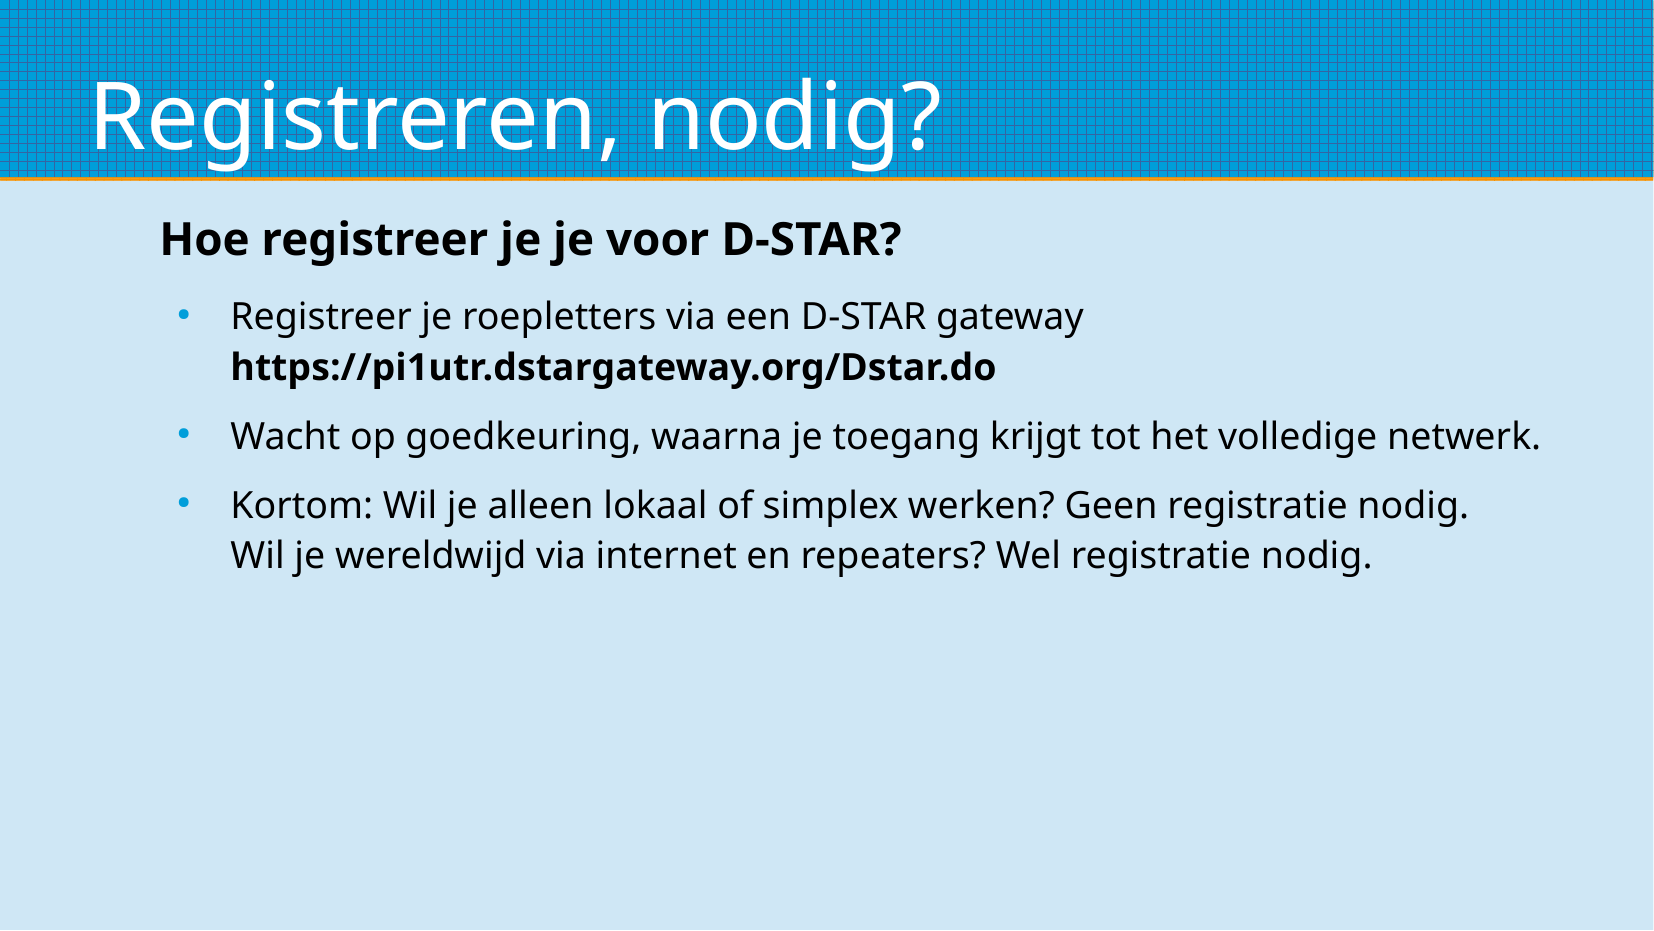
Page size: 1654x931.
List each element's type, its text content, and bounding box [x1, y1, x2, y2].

list Hoe registreer je je voor D-STAR? Registreer je roepletters via een D-STAR gateway https://pi1utr.dstargateway.org/Dstar.do Wacht op goedkeuring, waarna je toegang krijgt tot het volledige netwerk. Kortom: Wil je alleen lokaal of simplex werken? Geen registratie nodig. Wil je wereldwijd via internet en repeaters? Wel registratie nodig. [88, 206, 1565, 916]
title Registreren, nodig? [88, 14, 1565, 178]
